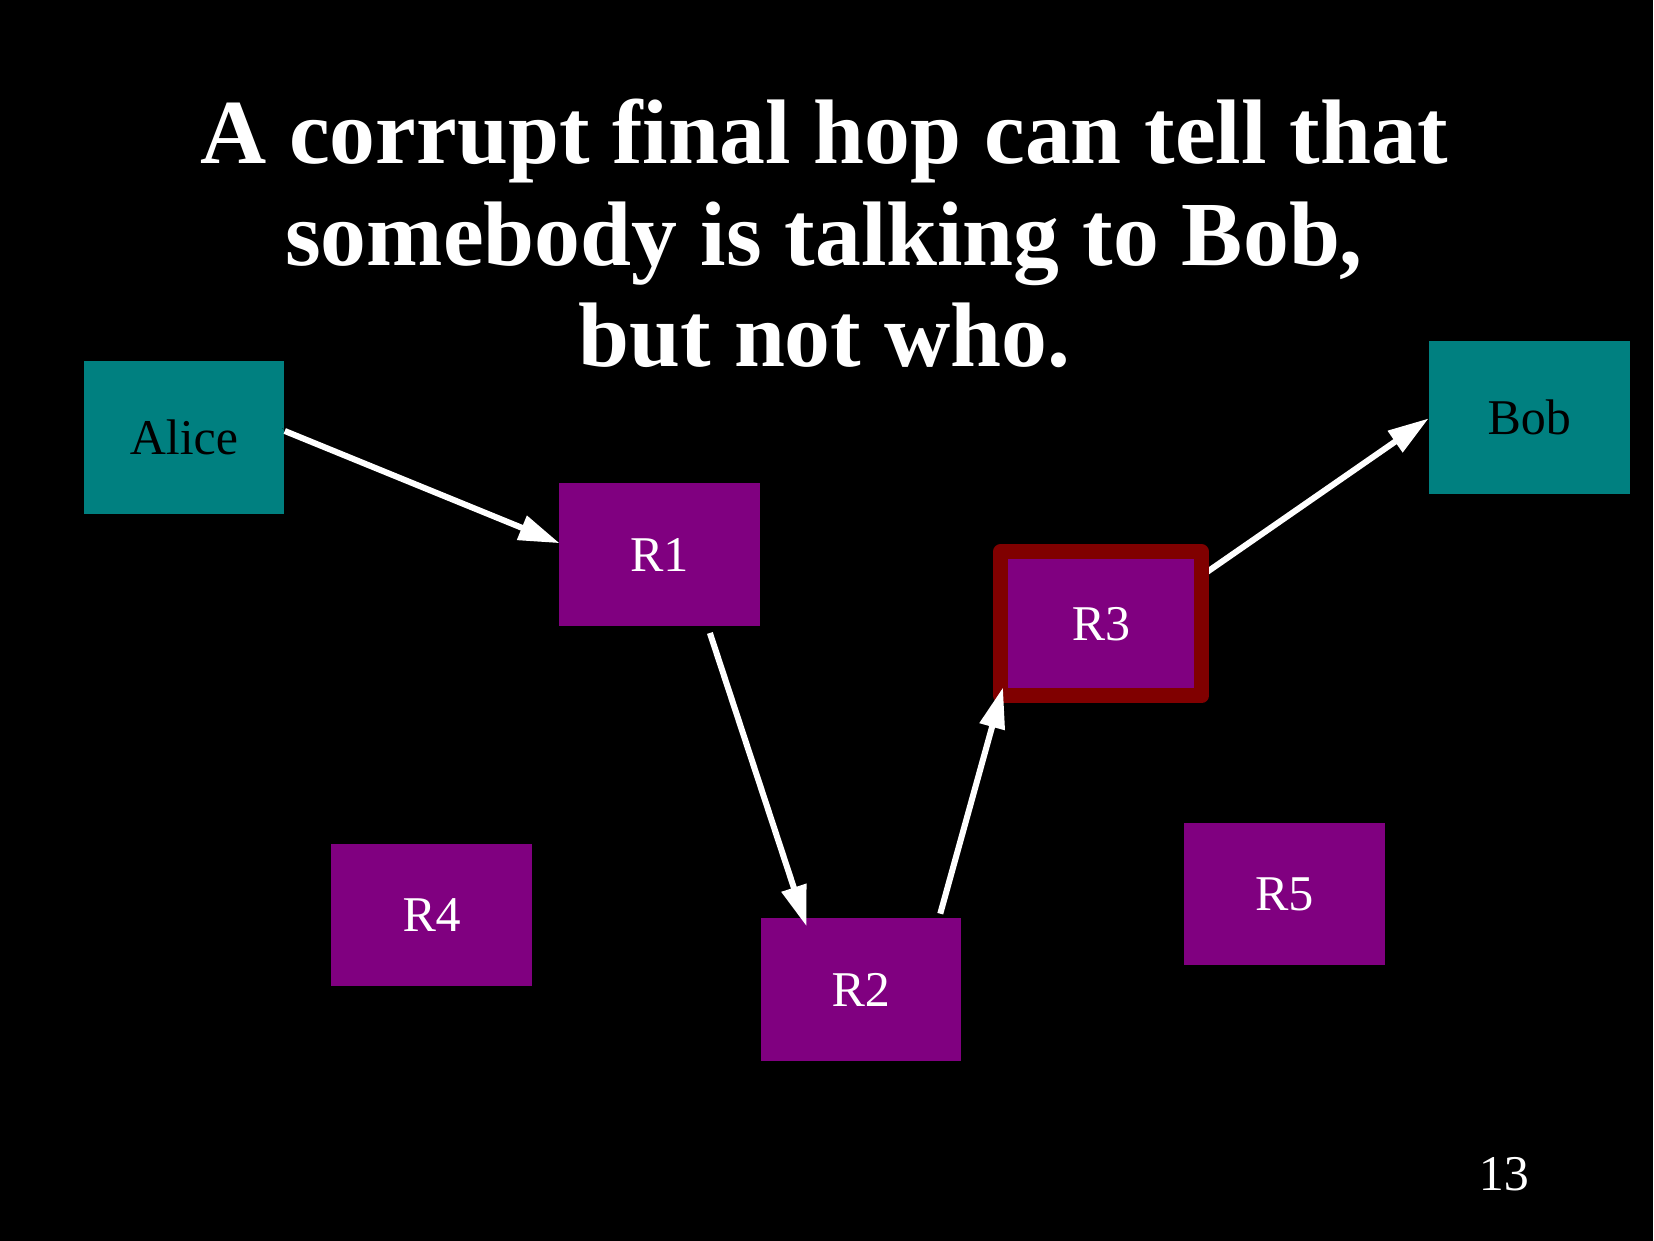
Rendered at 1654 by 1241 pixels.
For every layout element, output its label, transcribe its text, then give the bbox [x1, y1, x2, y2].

title A corrupt final hop can tell that somebody is talking to Bob, but not who. [119, 67, 1531, 401]
text_box R1 [558, 482, 761, 627]
text_box R4 [330, 843, 533, 987]
text_box R3 [1000, 551, 1202, 696]
text_box R5 [1183, 822, 1386, 966]
text_box R2 [760, 917, 962, 1062]
text_box Bob [1428, 340, 1631, 495]
text_box Alice [83, 360, 285, 515]
